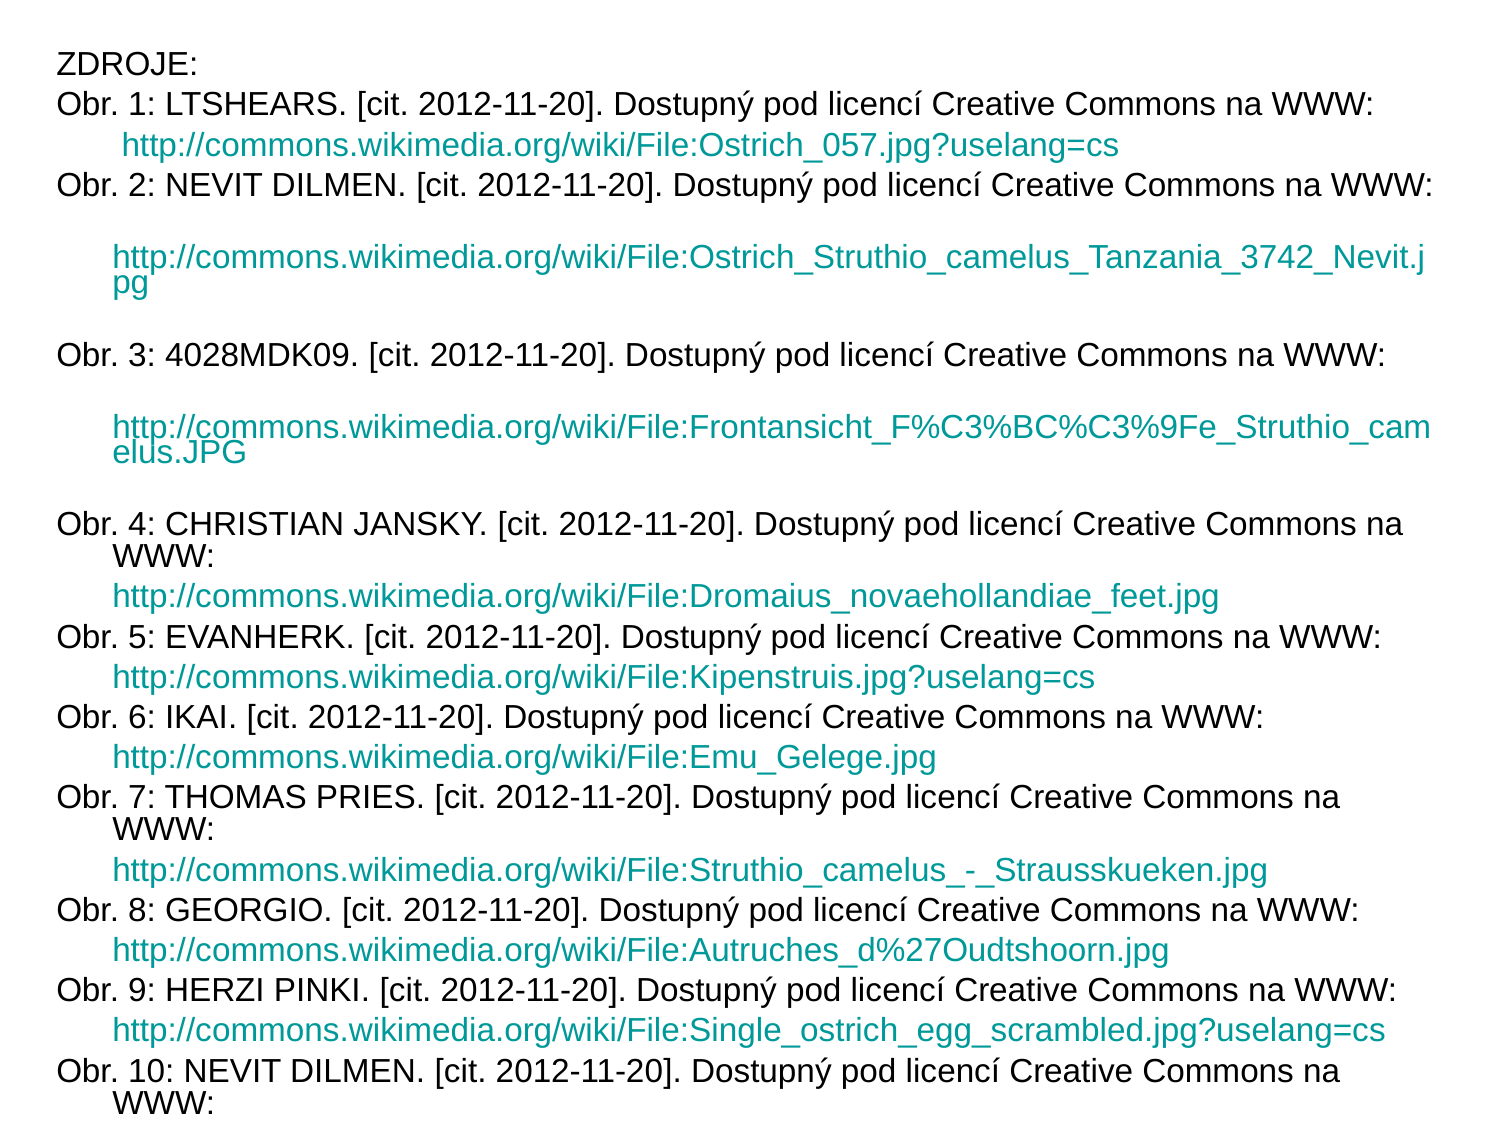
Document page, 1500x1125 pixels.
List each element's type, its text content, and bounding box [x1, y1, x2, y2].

list ZDROJE: Obr. 1: LTSHEARS. [cit. 2012-11-20]. Dostupný pod licencí Creative Commons na WWW: http://commons.wikimedia.org/wiki/File:Ostrich_057.jpg?uselang=cs Obr. 2: NEVIT DILMEN. [cit. 2012-11-20]. Dostupný pod licencí Creative Commons na WWW: http://commons.wikimedia.org/wiki/File:Ostrich_Struthio_camelus_Tanzania_3742_Nevit.jpg Obr. 3: 4028MDK09. [cit. 2012-11-20]. Dostupný pod licencí Creative Commons na WWW: http://commons.wikimedia.org/wiki/File:Frontansicht_F%C3%BC%C3%9Fe_Struthio_camelus.JPG Obr. 4: CHRISTIAN JANSKY. [cit. 2012-11-20]. Dostupný pod licencí Creative Commons na WWW: http://commons.wikimedia.org/wiki/File:Dromaius_novaehollandiae_feet.jpg Obr. 5: EVANHERK. [cit. 2012-11-20]. Dostupný pod licencí Creative Commons na WWW: http://commons.wikimedia.org/wiki/File:Kipenstruis.jpg?uselang=cs Obr. 6: IKAI. [cit. 2012-11-20]. Dostupný pod licencí Creative Commons na WWW: http://commons.wikimedia.org/wiki/File:Emu_Gelege.jpg Obr. 7: THOMAS PRIES. [cit. 2012-11-20]. Dostupný pod licencí Creative Commons na WWW: http://commons.wikimedia.org/wiki/File:Struthio_camelus_-_Strausskueken.jpg Obr. 8: GEORGIO. [cit. 2012-11-20]. Dostupný pod licencí Creative Commons na WWW: http://commons.wikimedia.org/wiki/File:Autruches_d%27Oudtshoorn.jpg Obr. 9: HERZI PINKI. [cit. 2012-11-20]. Dostupný pod licencí Creative Commons na WWW: http://commons.wikimedia.org/wiki/File:Single_ostrich_egg_scrambled.jpg?uselang=cs Obr. 10: NEVIT DILMEN. [cit. 2012-11-20]. Dostupný pod licencí Creative Commons na WWW: http://commons.wikimedia.org/wiki/File:Ostrich_Struthio_camelus_Tanzania_3739_Nevit.jpg?uselang=cs [41, 42, 1459, 1125]
